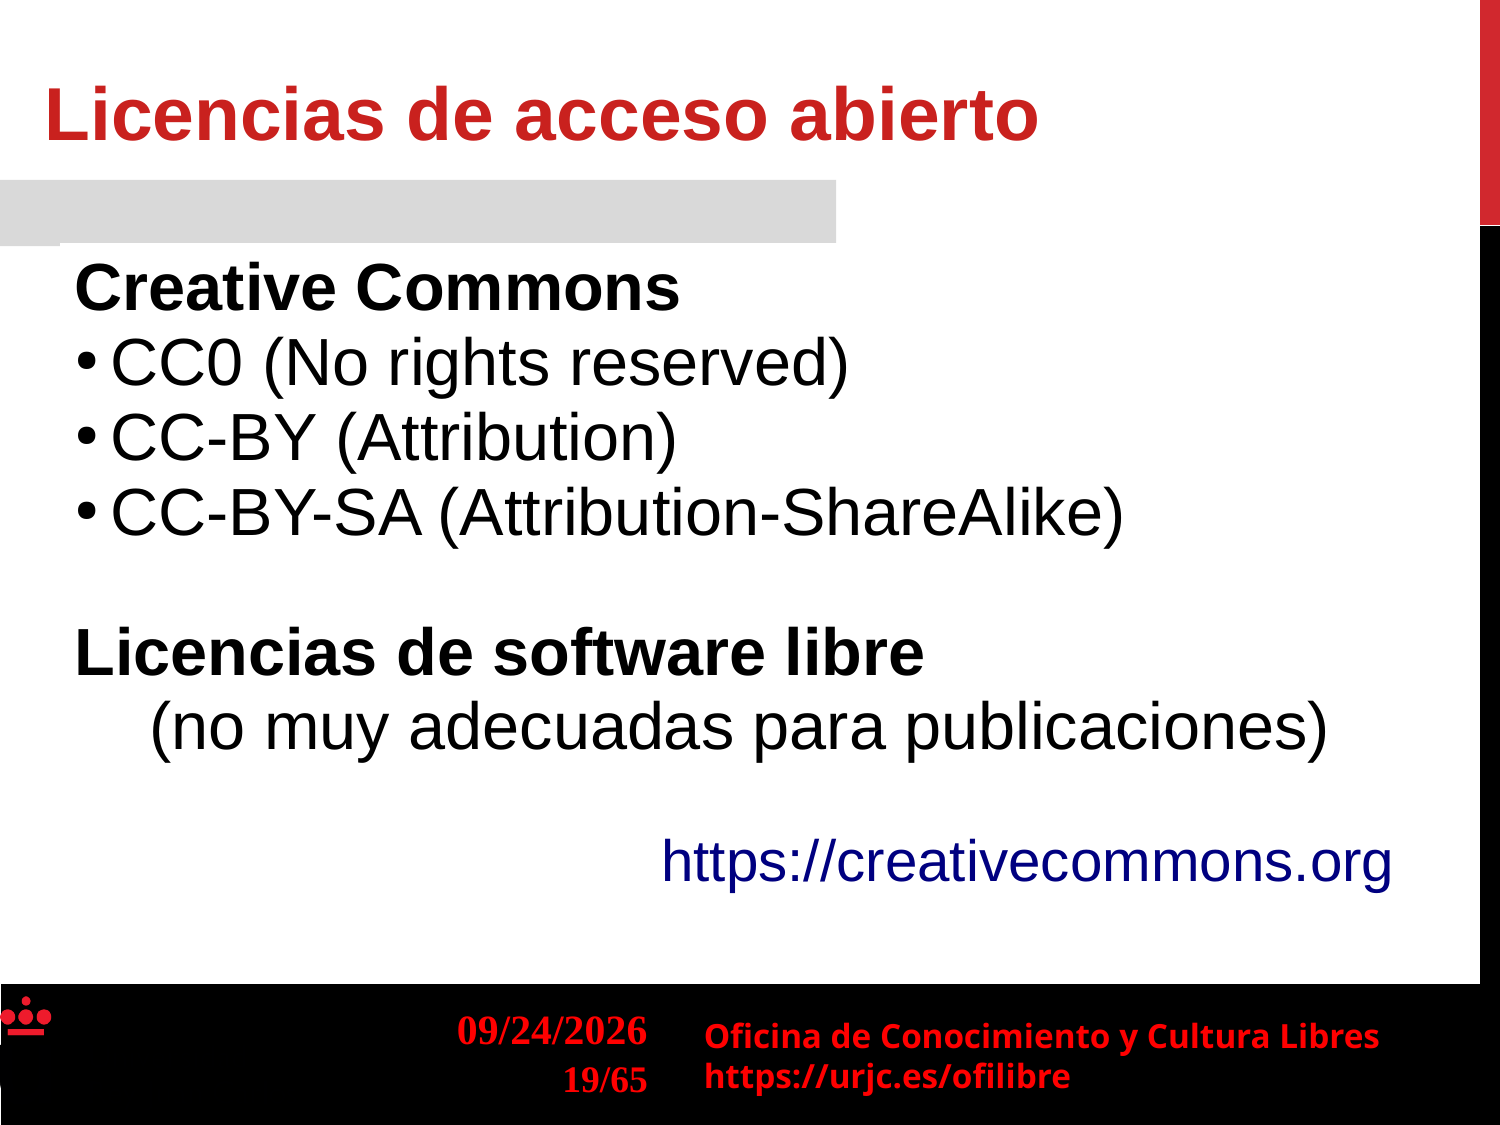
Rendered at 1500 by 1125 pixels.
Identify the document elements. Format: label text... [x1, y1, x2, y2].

title [75, 15, 1425, 172]
text_box Creative Commons CC0 (No rights reserved) CC-BY (Attribution) CC-BY-SA (Attribution-ShareAlike) Licencias de software libre (no muy adecuadas para publicaciones) https://creativecommons.org [60, 243, 1411, 967]
text_box Licencias de acceso abierto [30, 64, 1306, 248]
